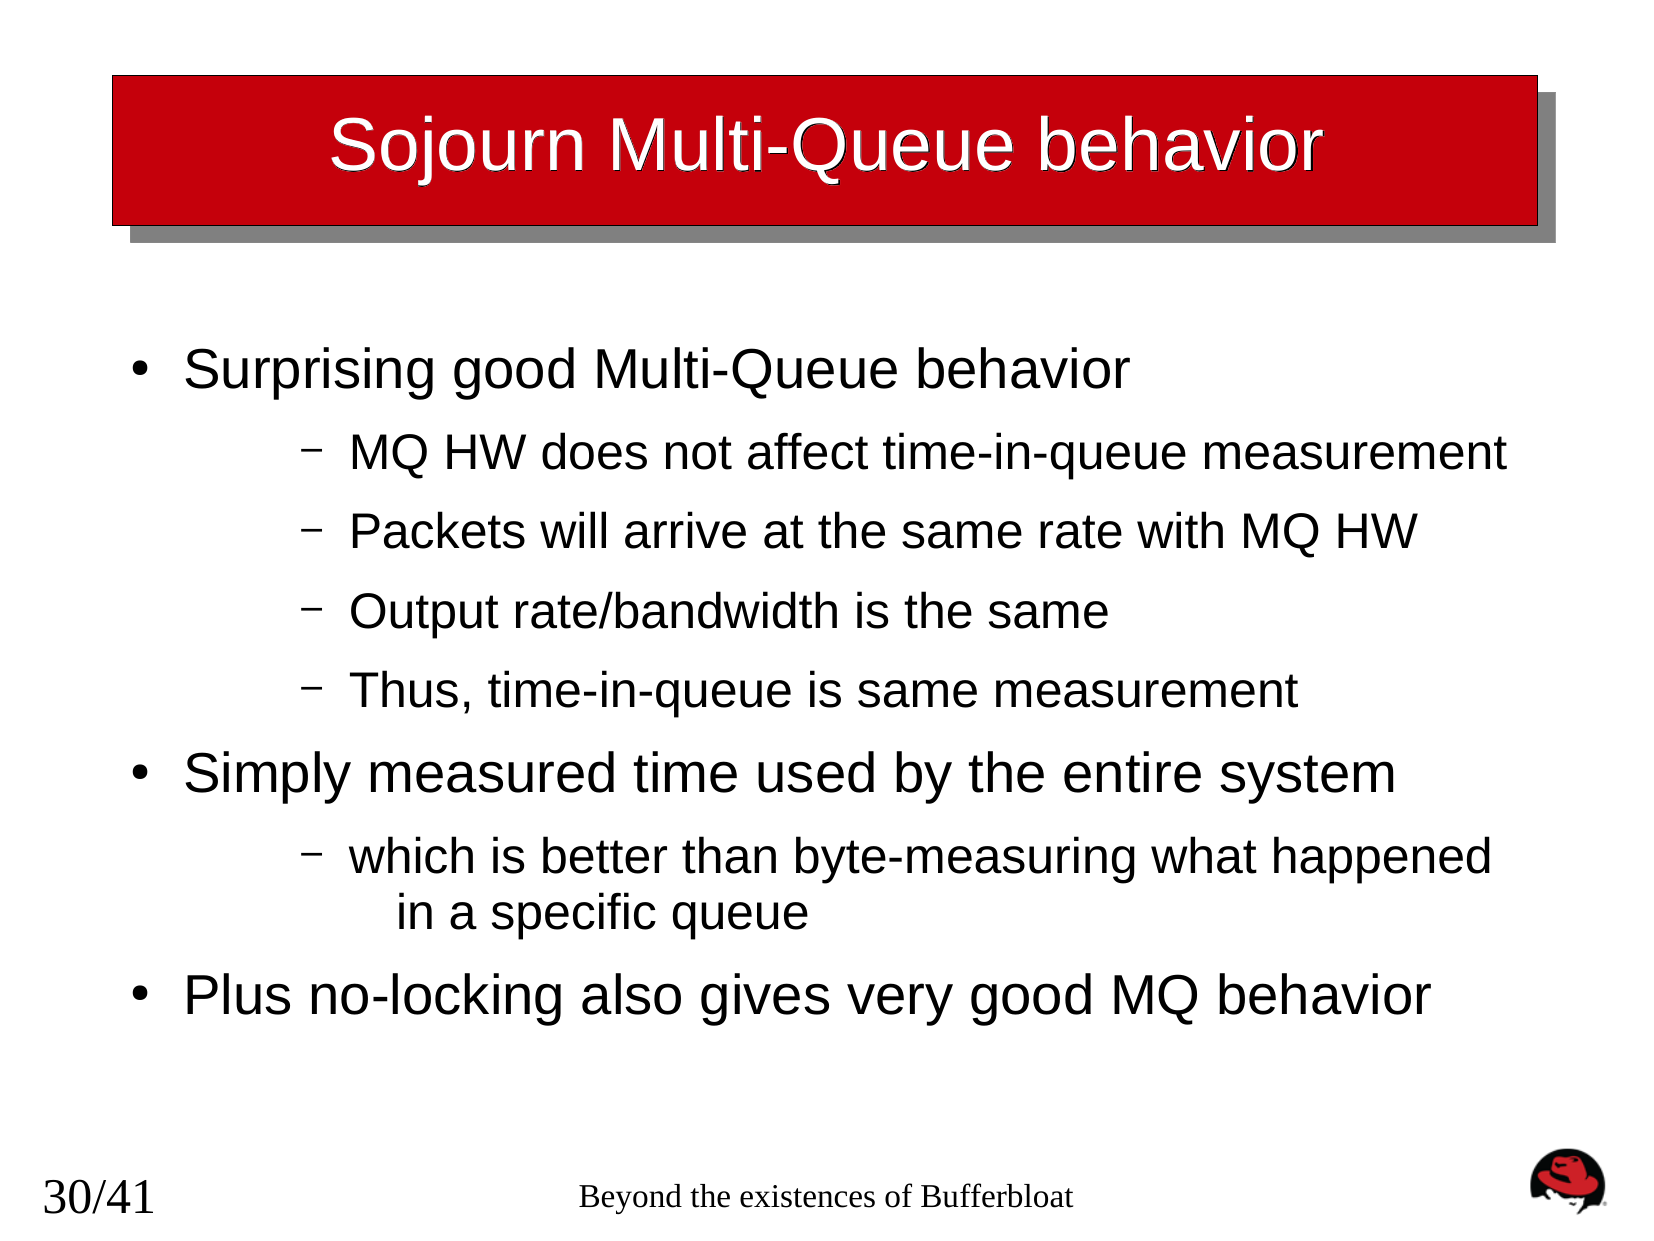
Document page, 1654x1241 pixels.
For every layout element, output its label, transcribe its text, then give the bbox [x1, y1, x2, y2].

list Surprising good Multi-Queue behavior MQ HW does not affect time-in-queue measurement Packets will arrive at the same rate with MQ HW Output rate/bandwidth is the same Thus, time-in-queue is same measurement Simply measured time used by the entire system which is better than byte-measuring what happened in a specific queue Plus no-locking also gives very good MQ behavior [112, 337, 1538, 1126]
picture [1529, 1146, 1613, 1224]
title Sojourn Multi-Queue behavior [116, 69, 1538, 220]
